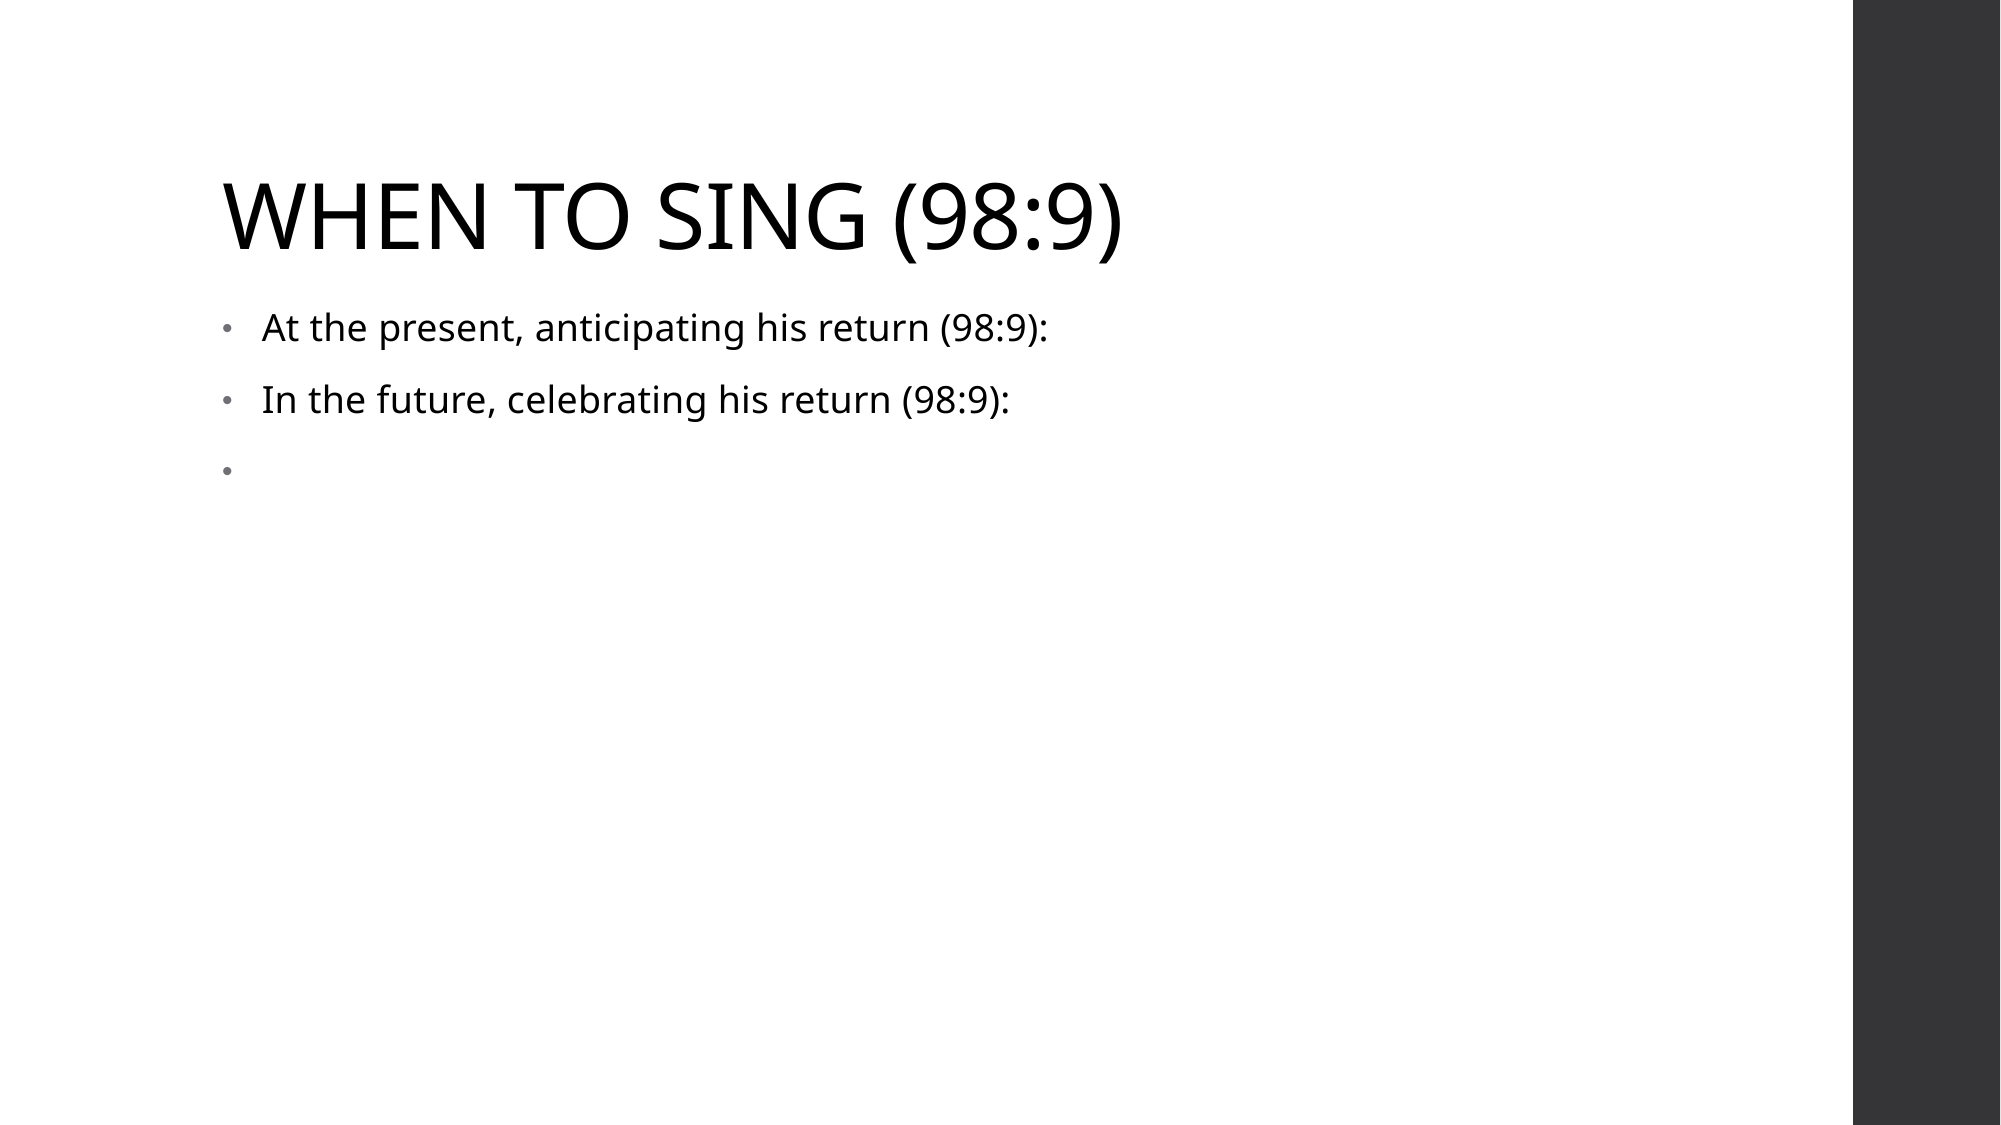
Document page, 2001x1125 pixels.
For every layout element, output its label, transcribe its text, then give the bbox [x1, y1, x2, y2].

list At the present, anticipating his return (98:9): In the future, celebrating his return (98:9): [206, 299, 1617, 1014]
title WHEN TO SING (98:9) [206, 60, 1797, 278]
